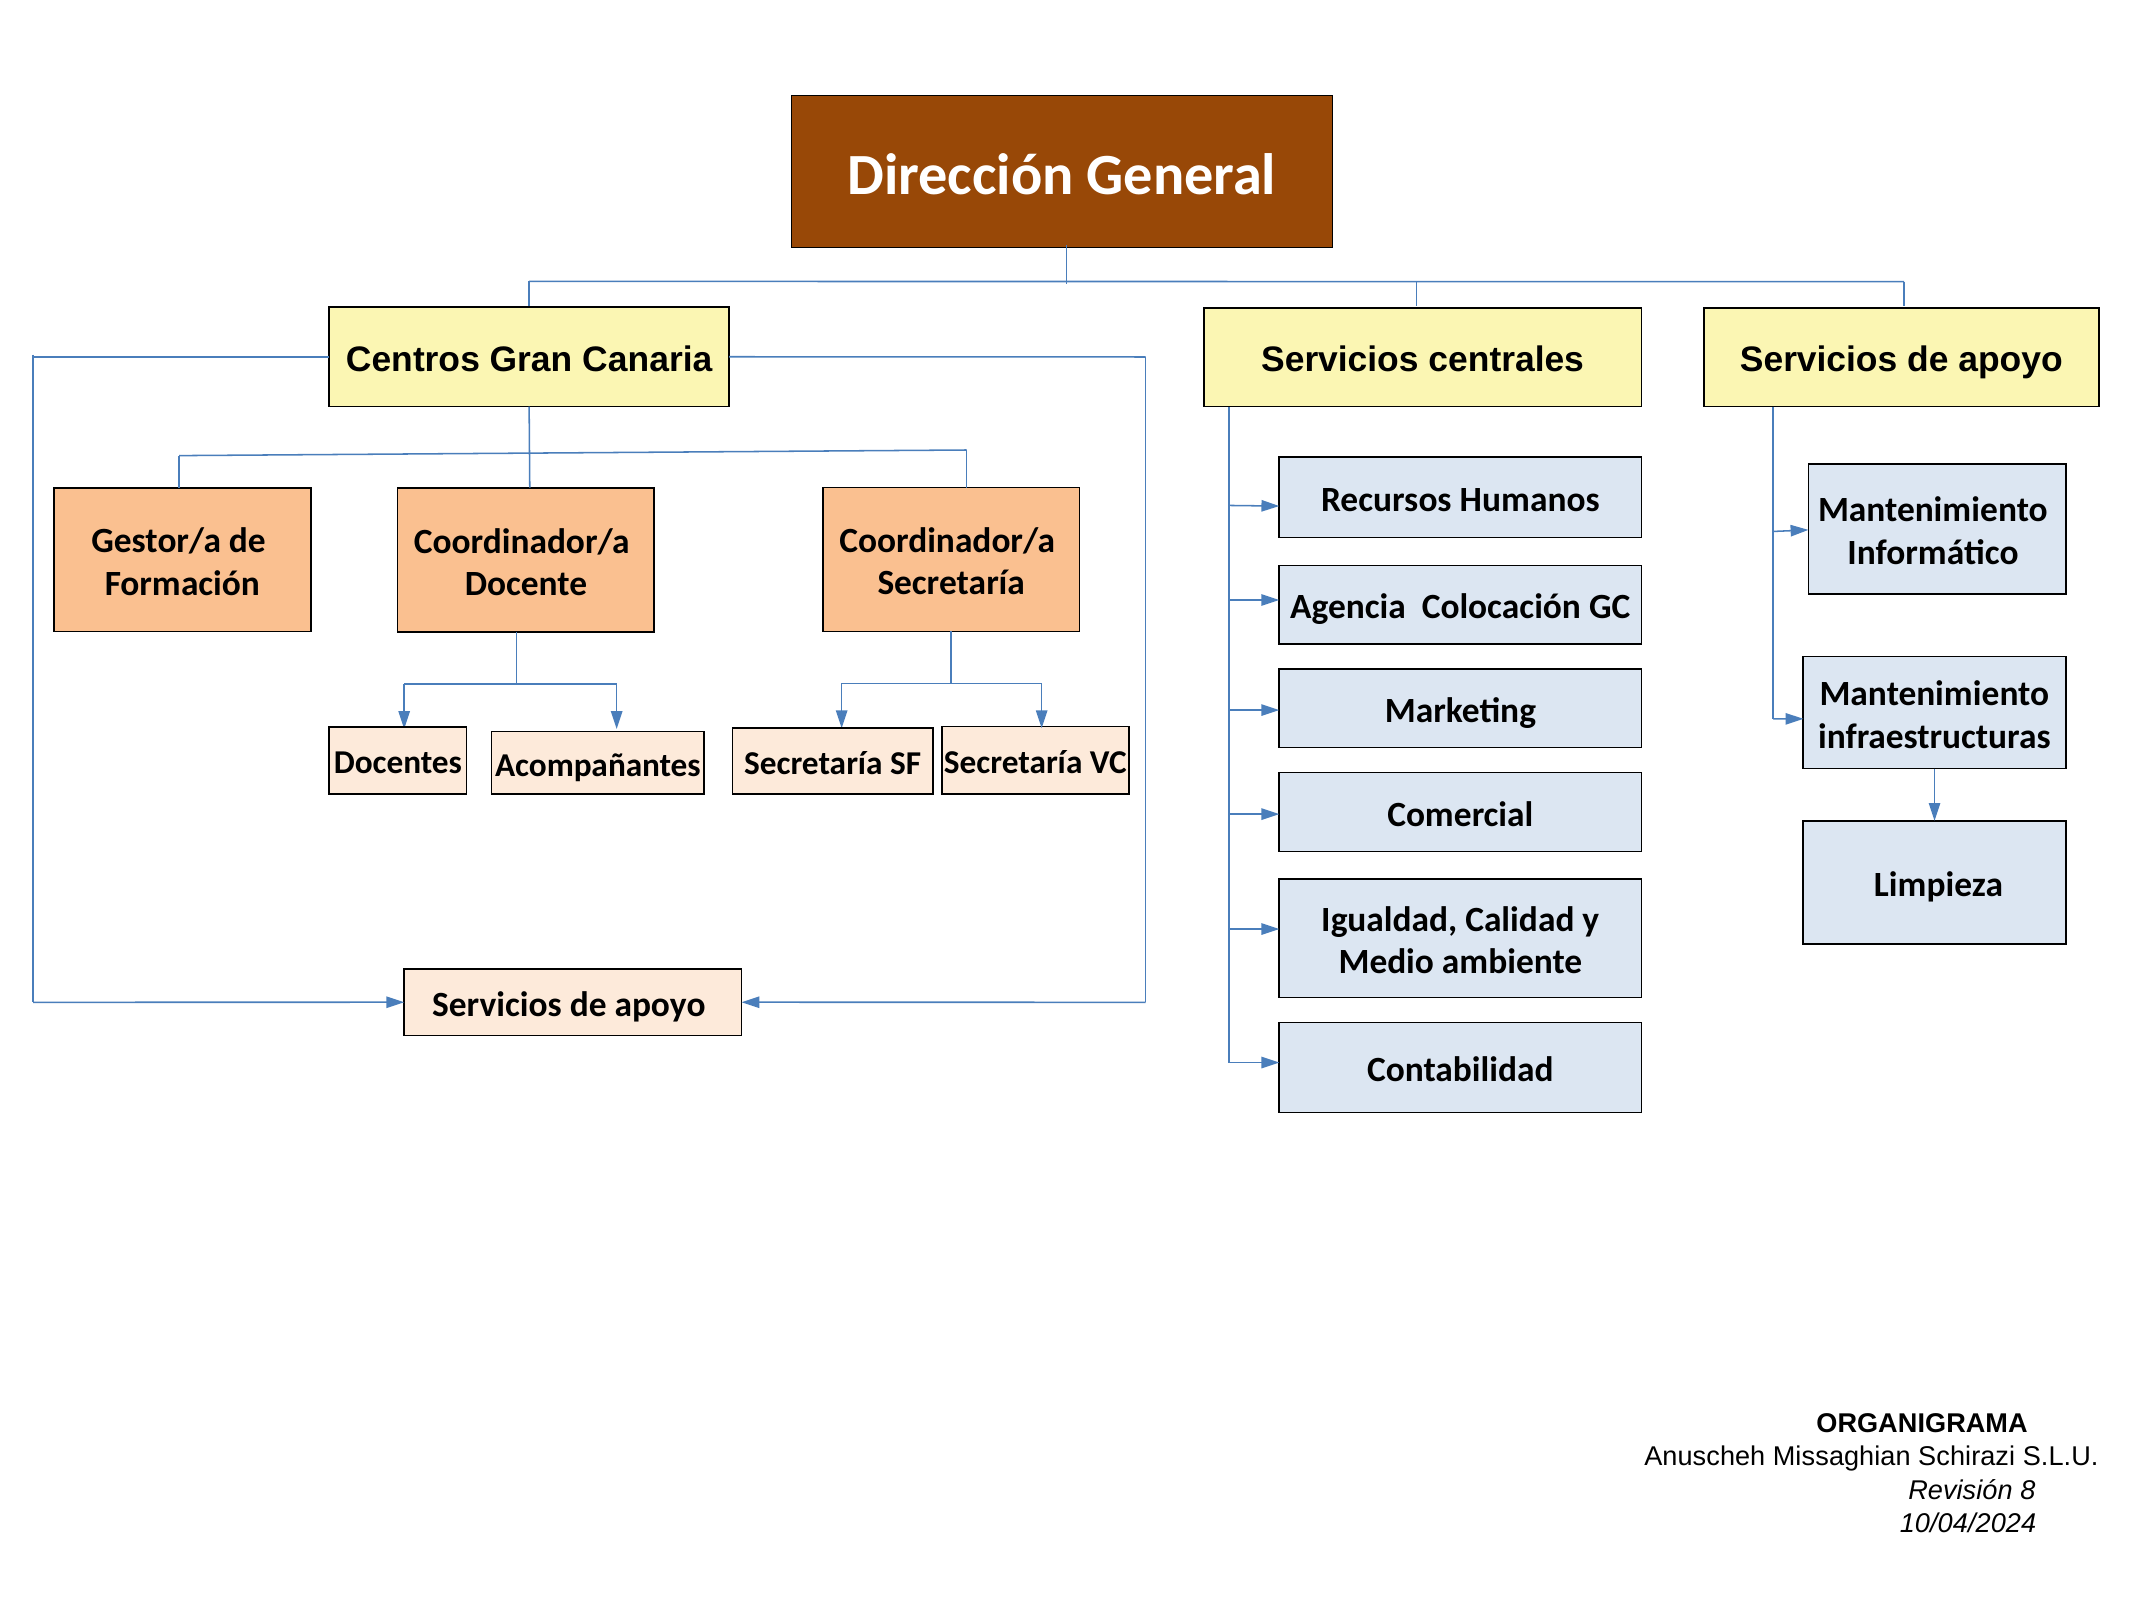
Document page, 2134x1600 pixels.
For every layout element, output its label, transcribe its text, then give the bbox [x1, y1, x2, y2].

text_box Recursos Humanos [1279, 457, 1642, 538]
text_box Coordinador/a Docente [397, 488, 654, 632]
text_box Centros Gran Canaria [329, 307, 729, 407]
text_box Mantenimiento Informático [1808, 464, 2066, 594]
text_box Marketing [1279, 669, 1642, 748]
text_box Agencia Colocación GC [1279, 565, 1642, 644]
text_box Igualdad, Calidad y Medio ambiente [1279, 879, 1642, 998]
text_box Docentes [329, 727, 467, 794]
text_box Acompañantes [492, 731, 704, 794]
text_box Mantenimiento infraestructuras [1803, 656, 2066, 769]
text_box Secretaría VC [942, 727, 1129, 794]
text_box Gestor/a de Formación [54, 488, 311, 631]
text_box Servicios de apoyo [404, 969, 742, 1036]
text_box Comercial [1279, 773, 1642, 851]
text_box Limpieza [1803, 821, 2066, 944]
text_box Dirección General [792, 95, 1332, 248]
text_box Servicios centrales [1204, 308, 1642, 407]
text_box Servicios de apoyo [1704, 308, 2099, 407]
text_box ORGANIGRAMA Anuscheh Missaghian Schirazi S.L.U. Revisión 8 10/04/2024 [1579, 1404, 2100, 1539]
text_box Coordinador/a Secretaría [823, 488, 1079, 631]
text_box Contabilidad [1279, 1023, 1642, 1113]
text_box Secretaría SF [733, 728, 933, 794]
